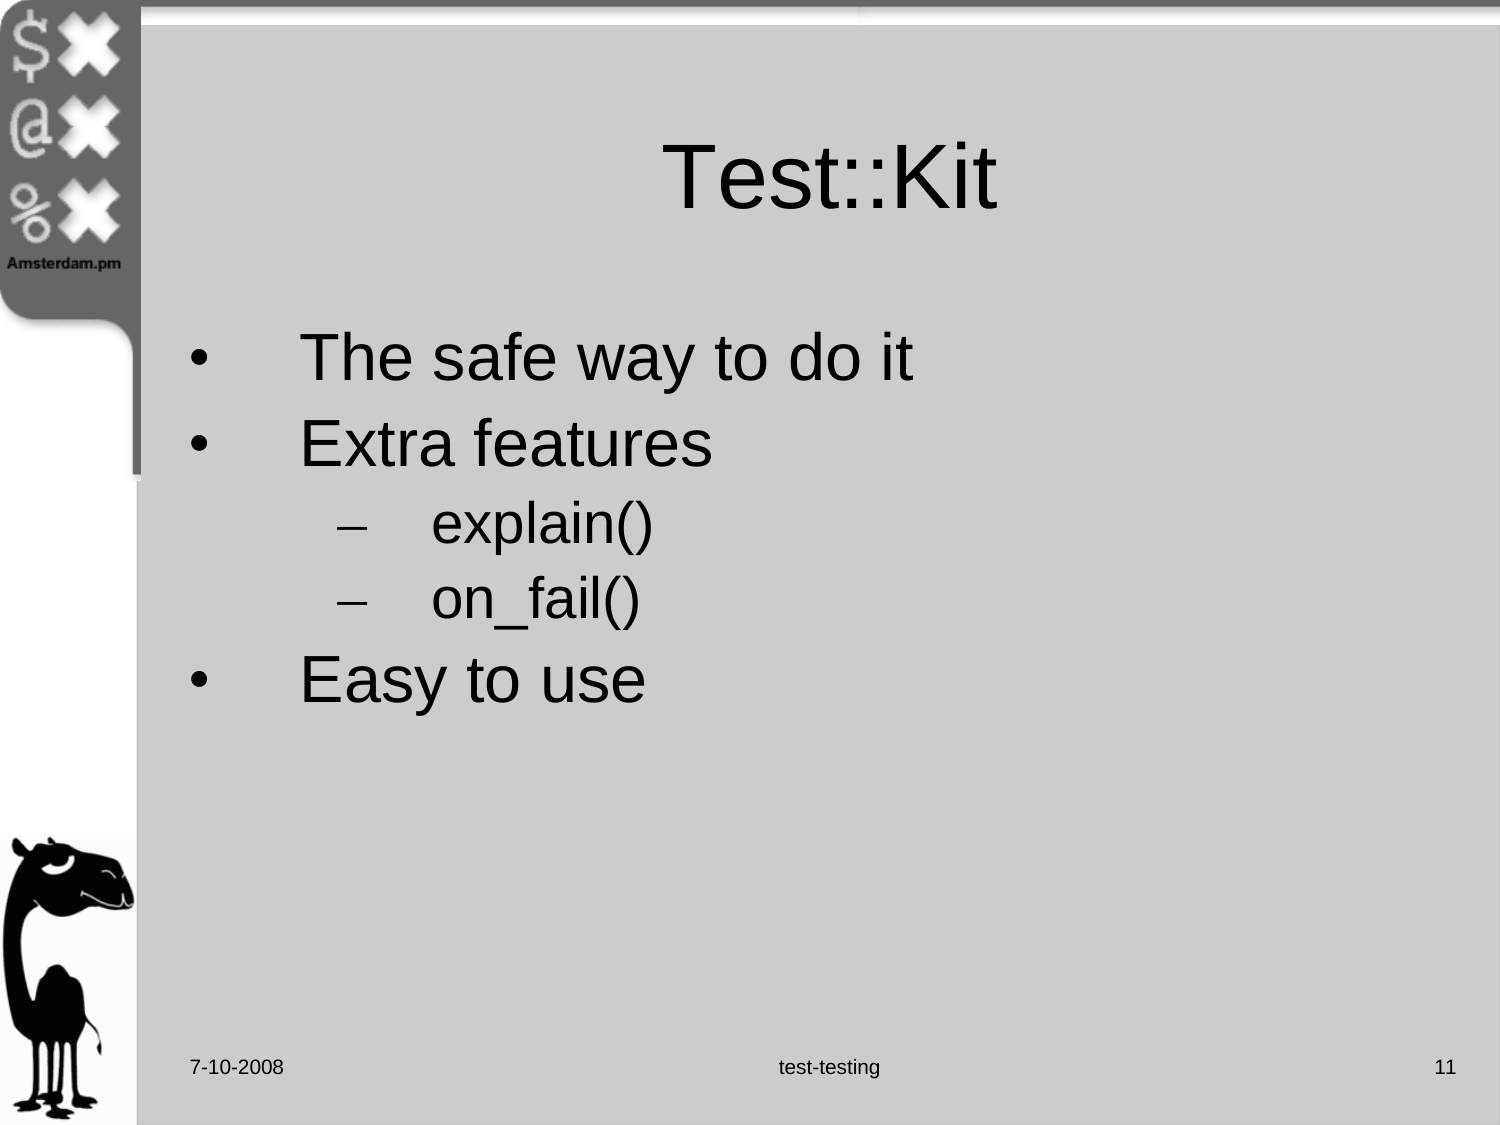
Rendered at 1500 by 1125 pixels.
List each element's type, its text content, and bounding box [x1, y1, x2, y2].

title Test::Kit [187, 87, 1473, 273]
picture [0, 0, 1500, 481]
picture [0, 834, 136, 1125]
list The safe way to do it Extra features explain() on_fail() Easy to use [187, 324, 1473, 983]
